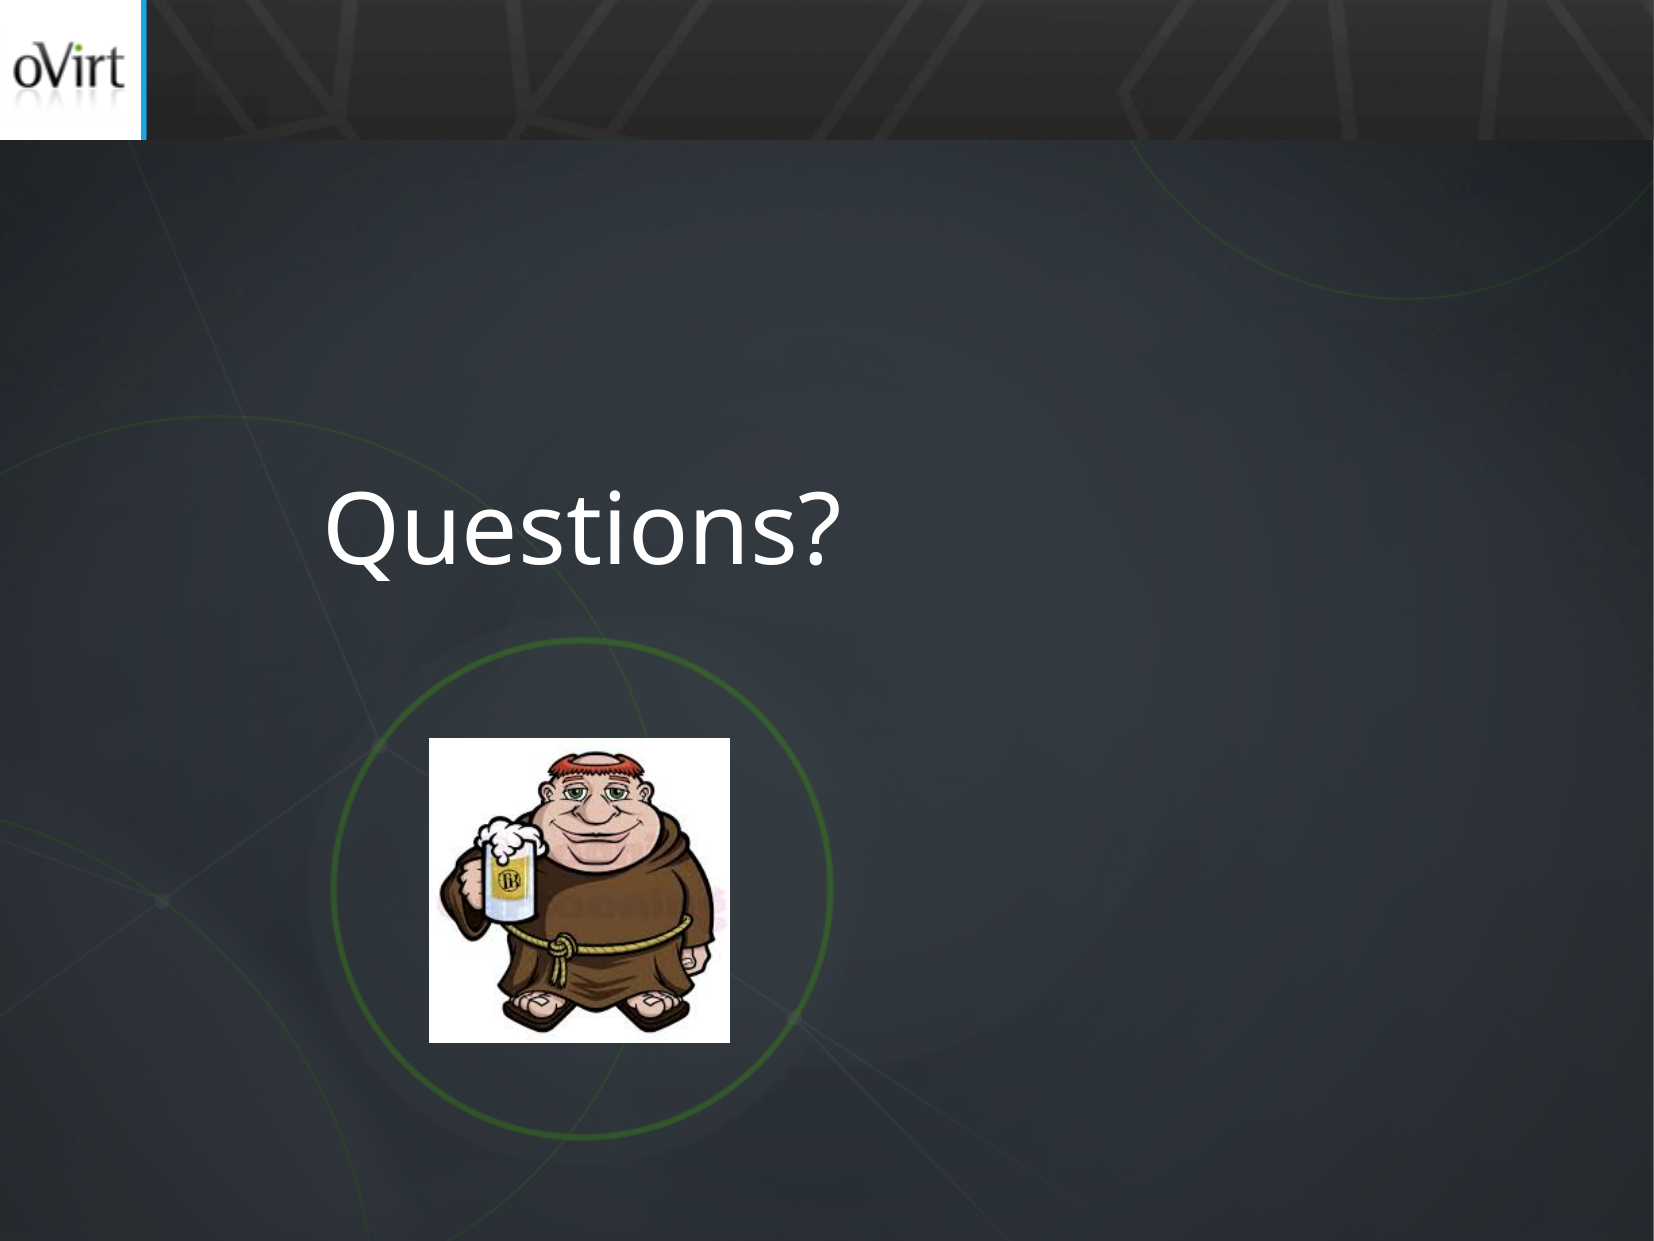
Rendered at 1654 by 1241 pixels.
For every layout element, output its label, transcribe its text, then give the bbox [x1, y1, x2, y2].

picture [0, 0, 1654, 1241]
text_box Questions? [307, 450, 1654, 689]
